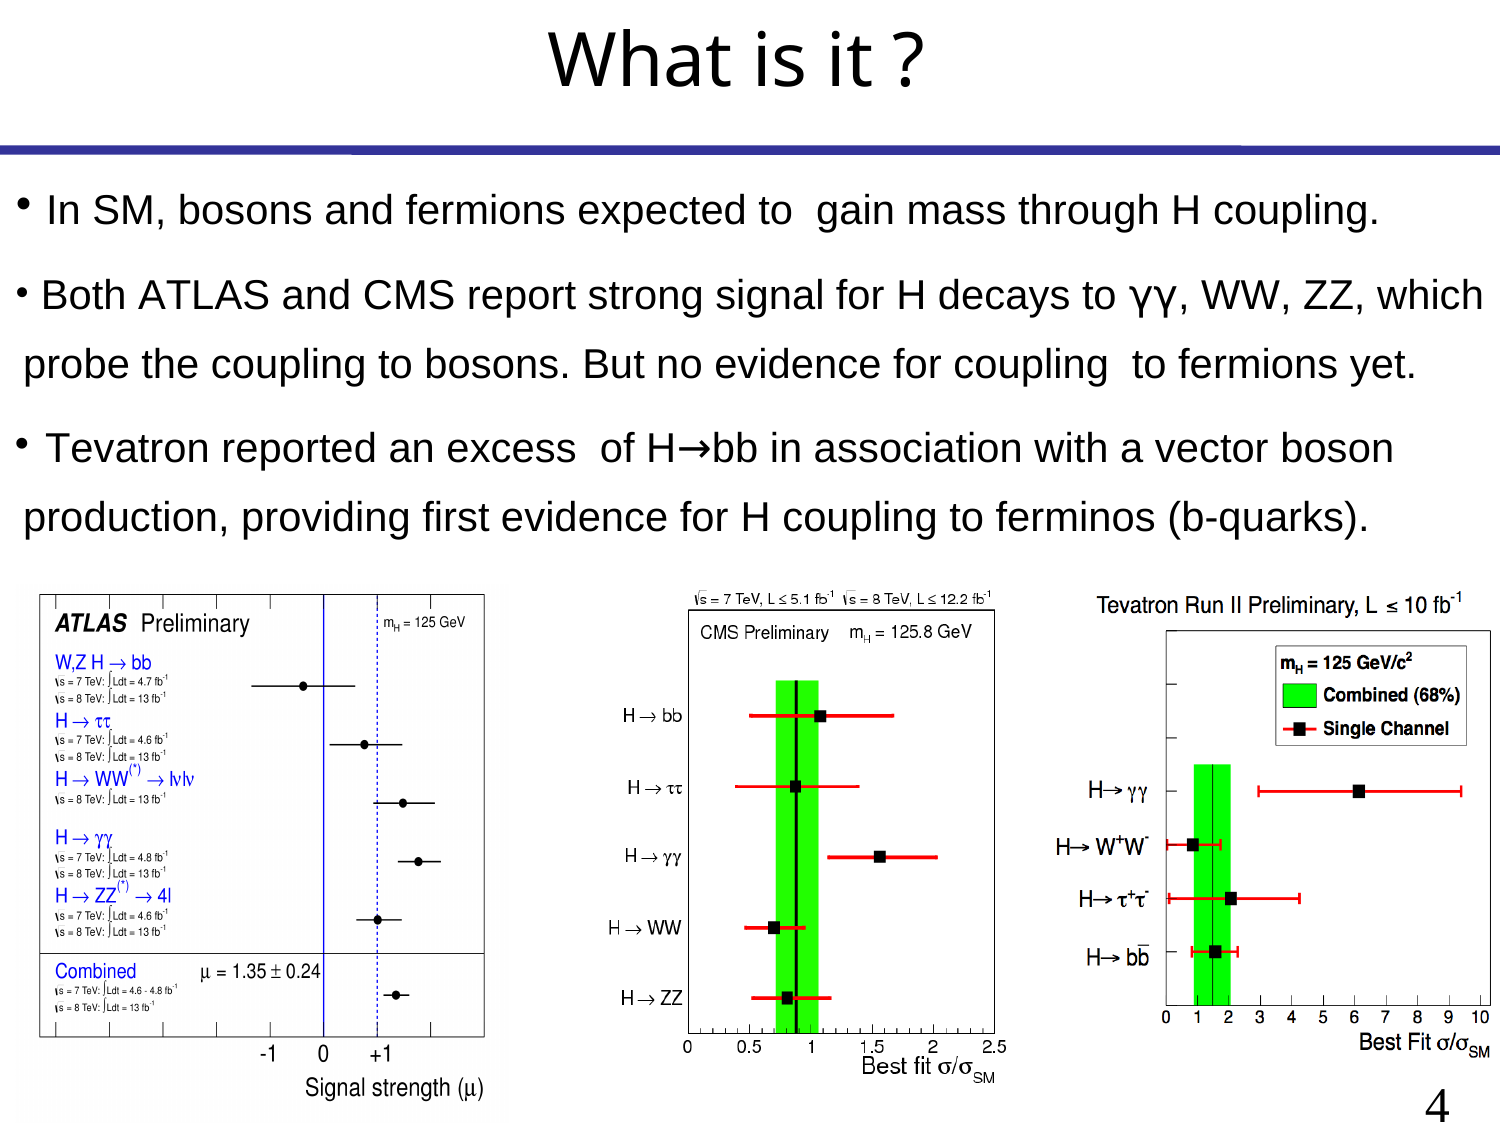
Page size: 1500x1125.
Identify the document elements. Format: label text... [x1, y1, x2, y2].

text_box 4 [1410, 1065, 1465, 1125]
picture [15, 584, 1020, 1125]
list In SM, bosons and fermions expected to gain mass through H coupling. Both ATLAS and CMS report strong signal for H decays to γγ, WW, ZZ, which probe the coupling to bosons. But no evidence for coupling to fermions yet. Tevatron reported an excess of H→bb in association with a vector boson production, providing first evidence for H coupling to ferminos (b-quarks). [0, 157, 1500, 549]
title What is it ? [0, 11, 1474, 118]
picture [1050, 584, 1500, 1066]
